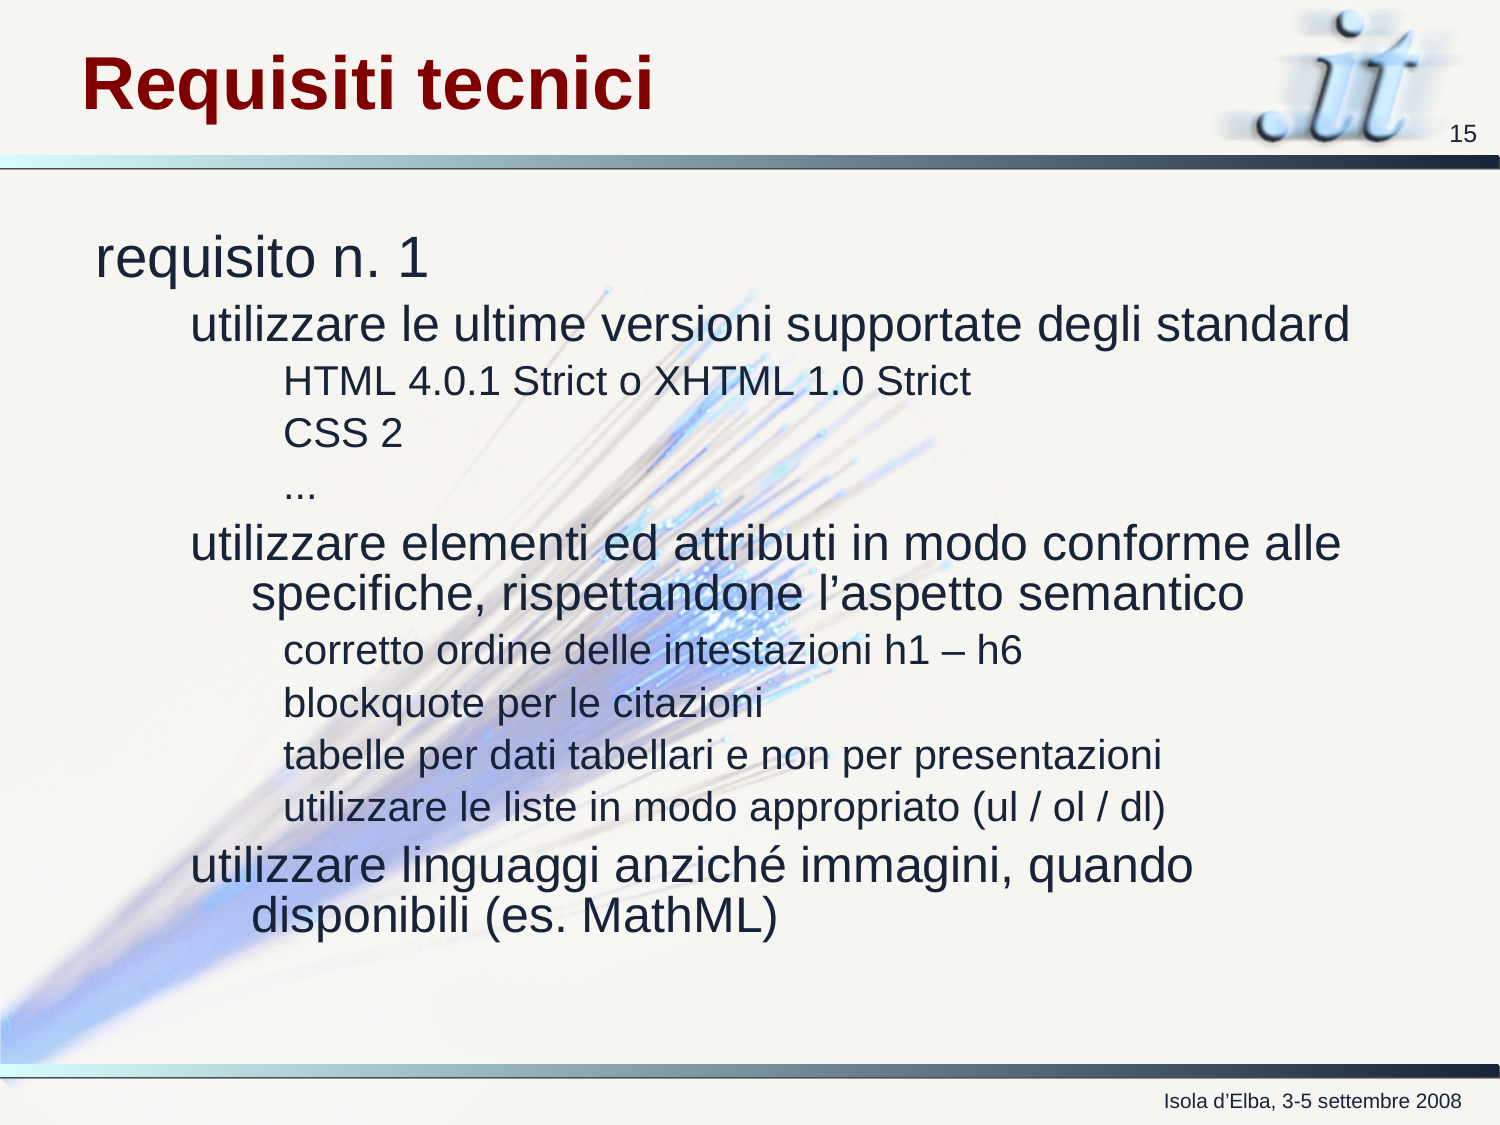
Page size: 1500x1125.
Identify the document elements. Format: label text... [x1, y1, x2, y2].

picture [0, 0, 1500, 157]
list requisito n. 1 utilizzare le ultime versioni supportate degli standard HTML 4.0.1 Strict o XHTML 1.0 Strict CSS 2 ... utilizzare elementi ed attributi in modo conforme alle specifiche, rispettandone l’aspetto semantico corretto ordine delle intestazioni h1 – h6 blockquote per le citazioni tabelle per dati tabellari e non per presentazioni utilizzare le liste in modo appropriato (ul / ol / dl) utilizzare linguaggi anziché immagini, quando disponibili (es. MathML) [81, 222, 1425, 1035]
picture [0, 1079, 1500, 1125]
title Requisiti tecnici [81, 25, 1198, 148]
picture [0, 170, 1500, 1066]
